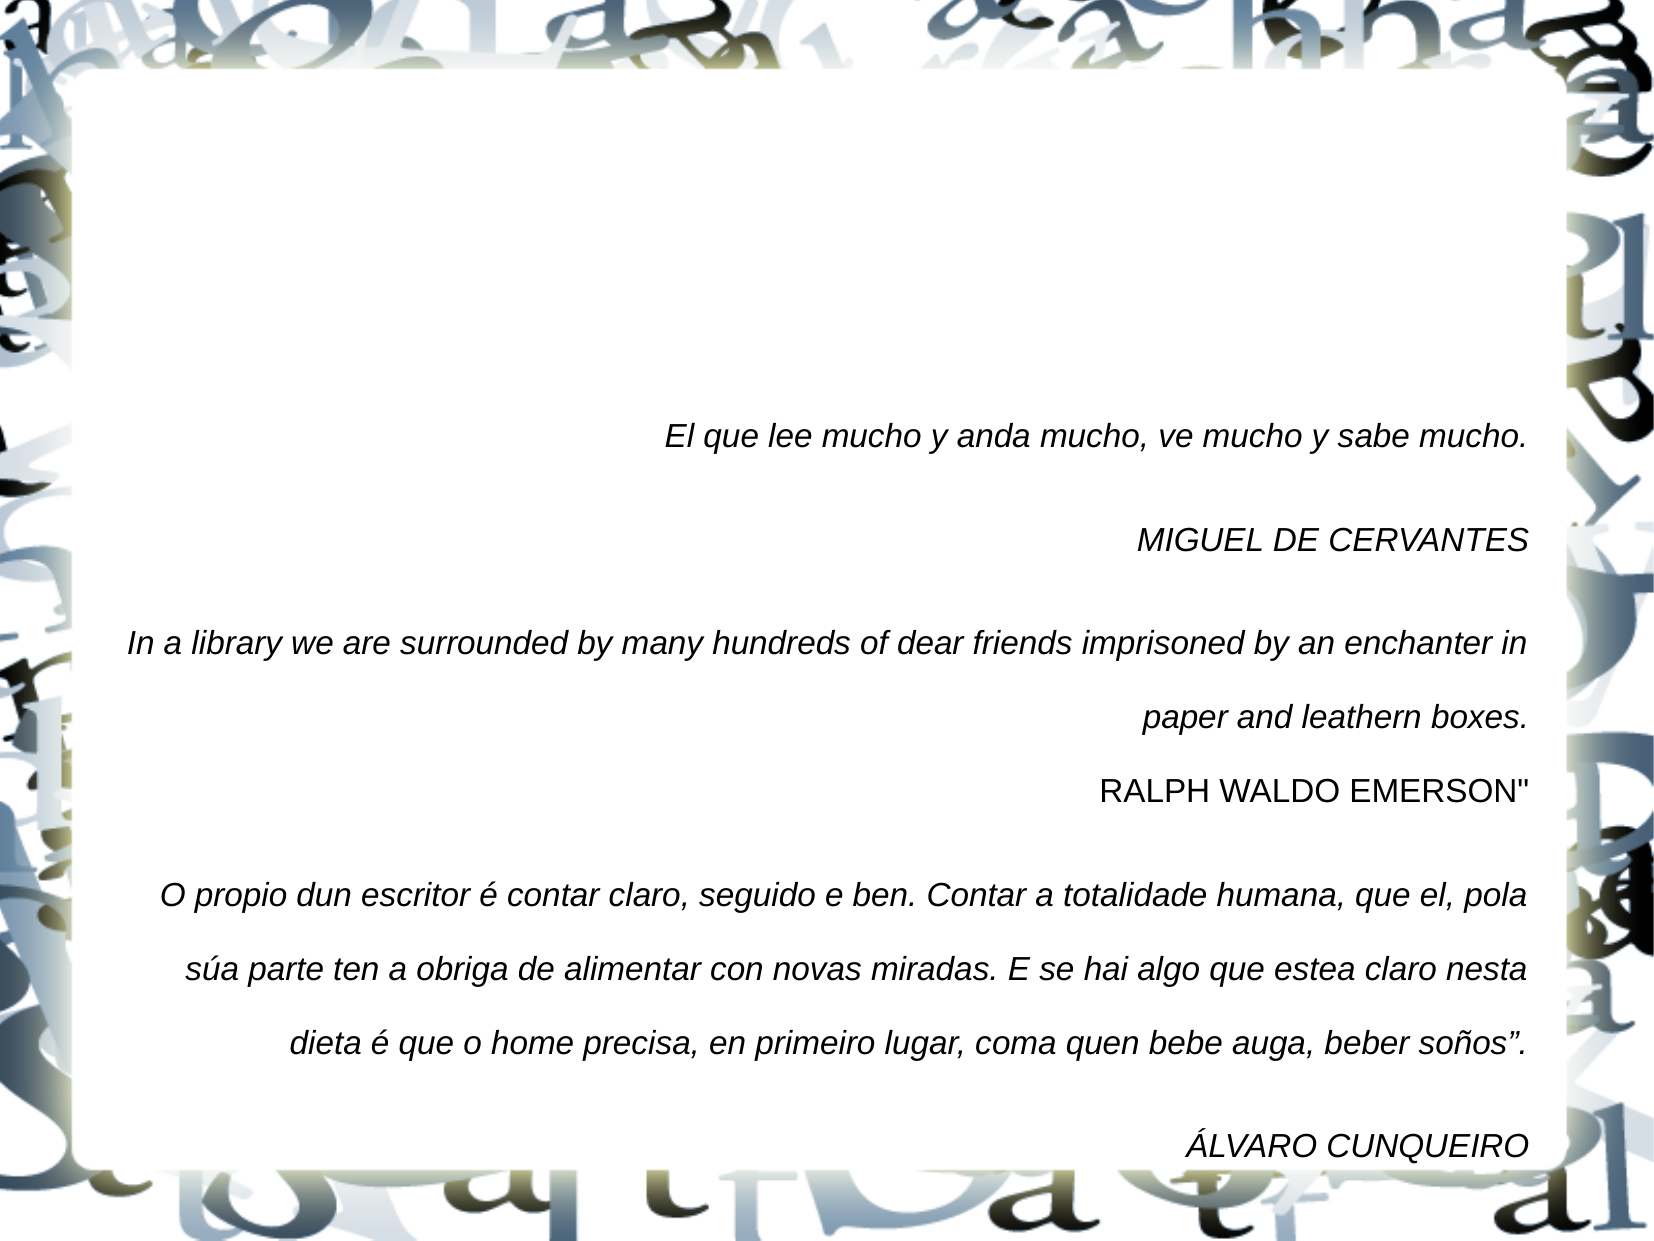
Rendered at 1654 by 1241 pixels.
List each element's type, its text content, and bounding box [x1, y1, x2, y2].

picture [0, 0, 1654, 1241]
list El que lee mucho y anda mucho, ve mucho y sabe mucho. MIGUEL DE CERVANTES In a library we are surrounded by many hundreds of dear friends imprisoned by an enchanter in paper and leathern boxes. RALPH WALDO EMERSON" O propio dun escritor é contar claro, seguido e ben. Contar a totalidade humana, que el, pola súa parte ten a obriga de alimentar con novas miradas. E se hai algo que estea claro nesta dieta é que o home precisa, en primeiro lugar, coma quen bebe auga, beber soños”. ÁLVARO CUNQUEIRO [106, 313, 1530, 1241]
